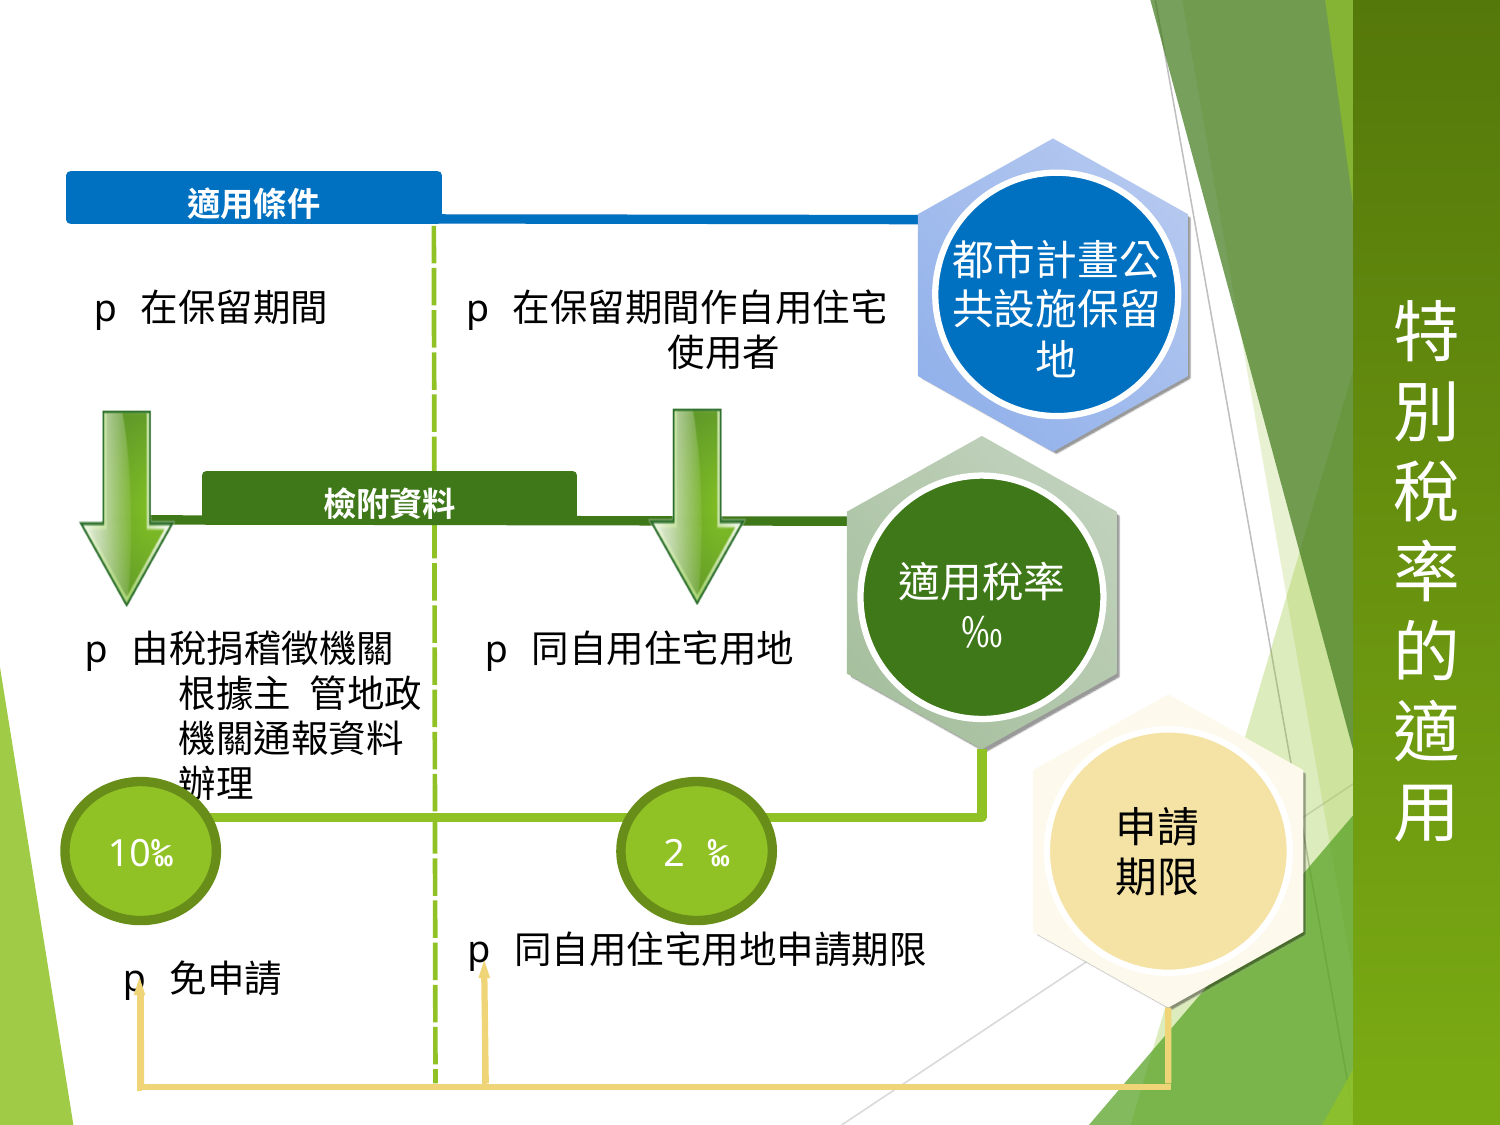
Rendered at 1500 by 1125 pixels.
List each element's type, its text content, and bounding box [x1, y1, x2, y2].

picture [71, 410, 182, 607]
text_box 10‰ [64, 781, 217, 921]
text_box 同自用住宅用地 [470, 618, 903, 678]
text_box 申請期限 [1100, 793, 1236, 910]
text_box 在保留期間作自用住宅使用者 [442, 277, 912, 382]
text_box 特別稅率的適用 [1353, 0, 1500, 1125]
text_box [944, 391, 1162, 452]
text_box 檢附資料 [206, 476, 573, 520]
text_box 2 ‰ [620, 781, 773, 918]
text_box 同自用住宅用地申請期限 [452, 918, 1009, 1023]
text_box 適用稅率‰ [879, 548, 1085, 665]
text_box 免申請 [108, 947, 391, 1007]
text_box [917, 138, 1189, 380]
text_box [846, 435, 1117, 749]
text_box 由稅捐稽徵機關根據主 管地政機關通報資料辦理 [70, 618, 445, 813]
text_box 適用條件 [71, 175, 437, 220]
text_box 免申請 [128, 973, 139, 989]
text_box [1033, 694, 1304, 1007]
picture [641, 408, 753, 605]
text_box 在保留期間 [79, 277, 437, 337]
text_box 都市計畫公共設施保留地 [924, 226, 1189, 391]
